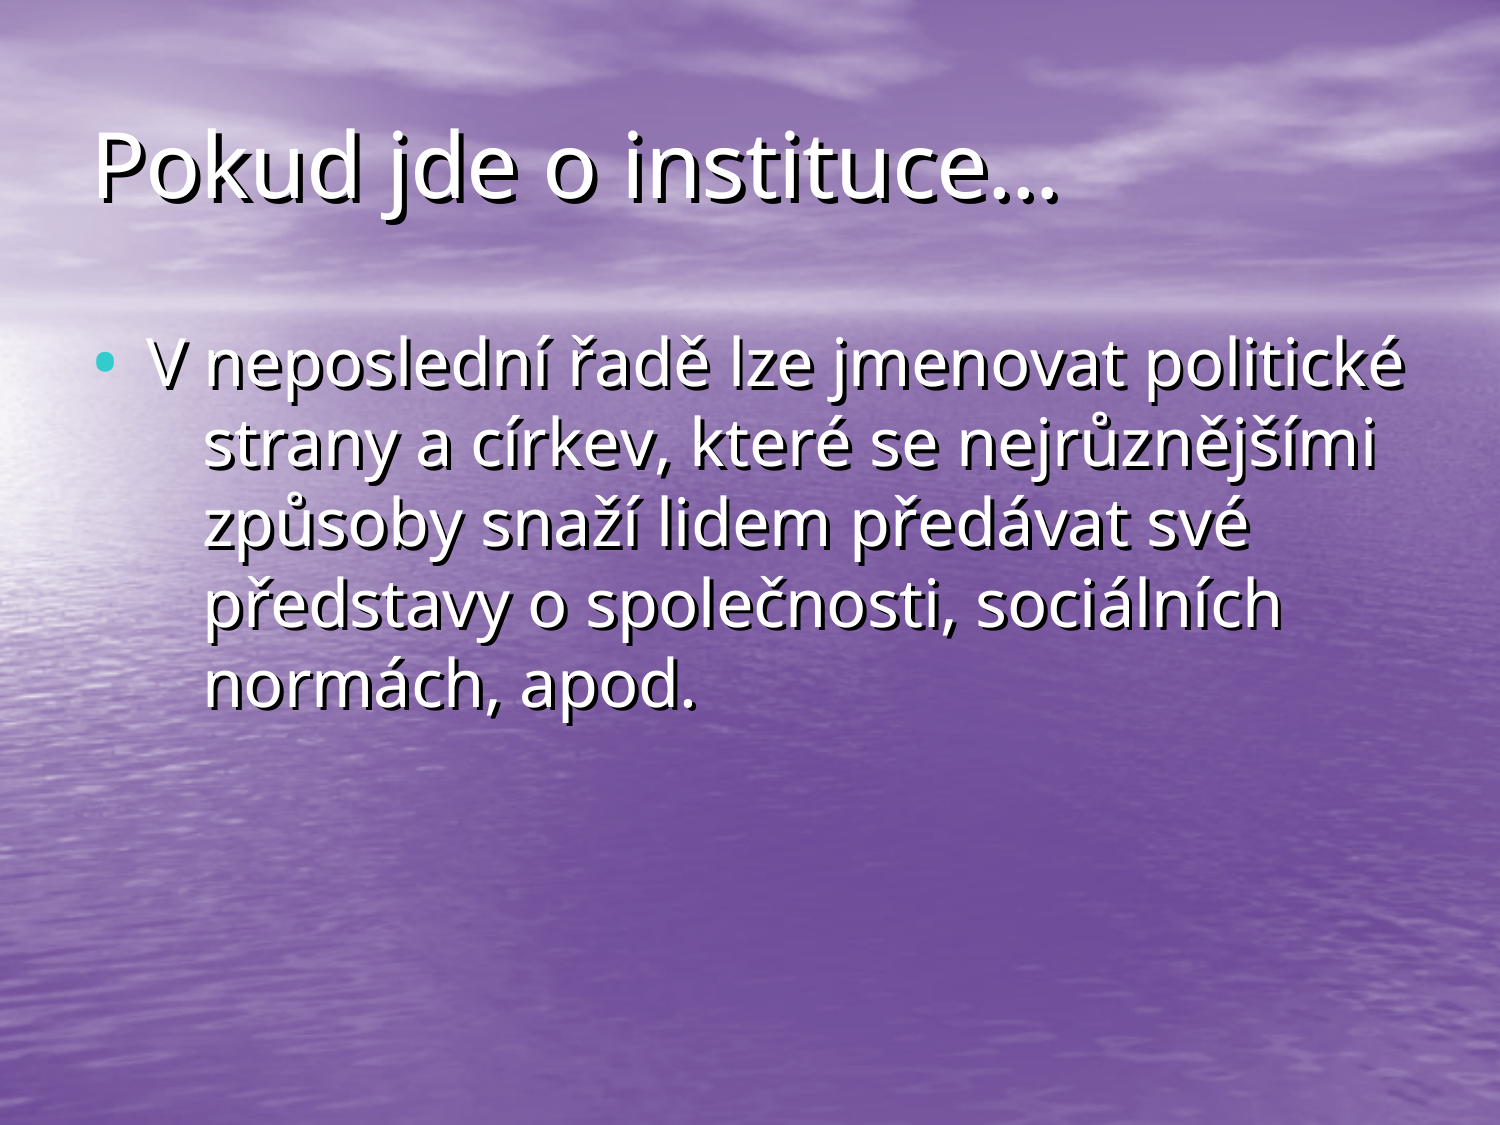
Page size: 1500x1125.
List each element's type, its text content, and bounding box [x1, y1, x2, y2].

list V neposlední řadě lze jmenovat politické strany a církev, které se nejrůznějšími způsoby snaží lidem předávat své představy o společnosti, sociálních normách, apod. [75, 312, 1426, 988]
title Pokud jde o instituce… [75, 47, 1426, 275]
